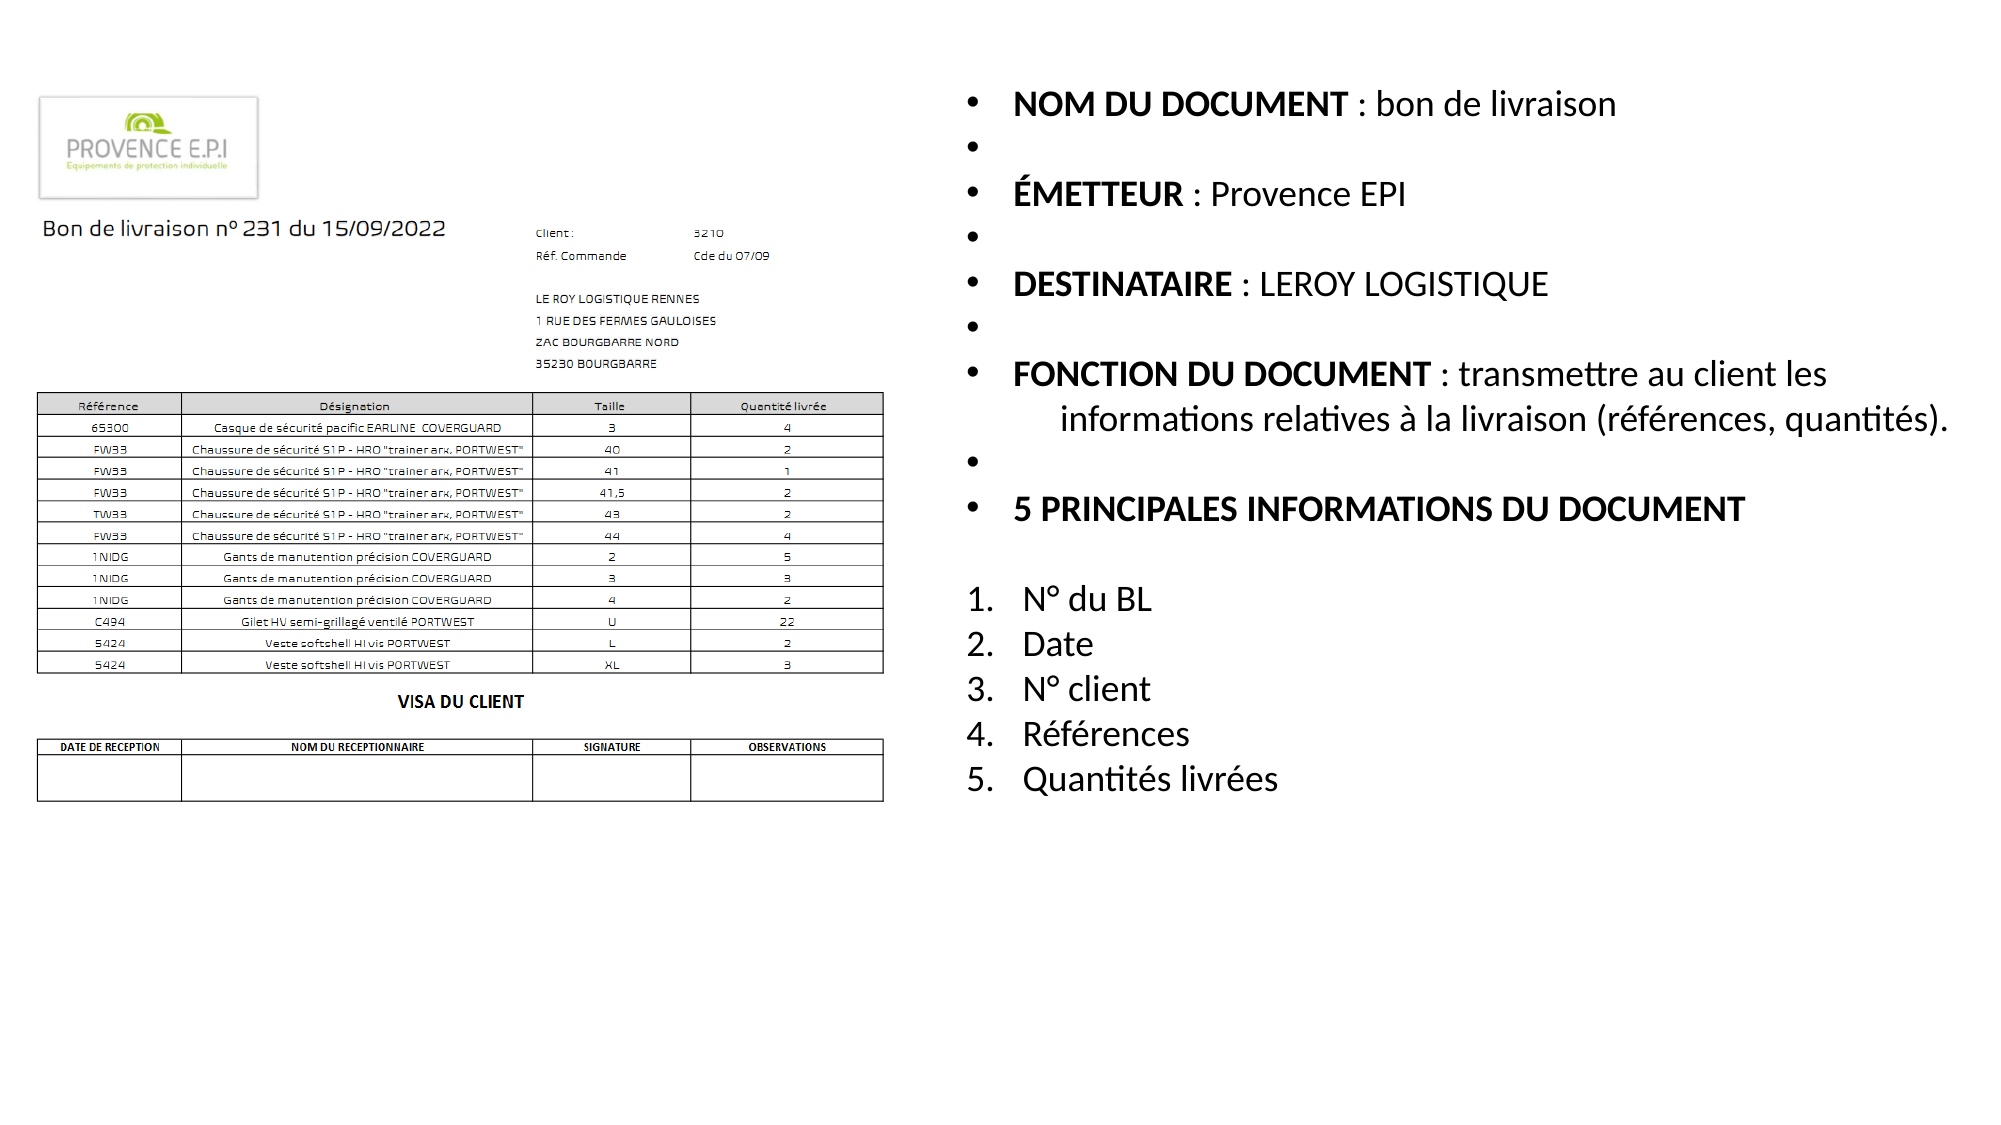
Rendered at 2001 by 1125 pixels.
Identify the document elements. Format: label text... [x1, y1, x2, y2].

picture [0, 71, 921, 821]
text_box NOM DU DOCUMENT : bon de livraison ÉMETTEUR : Provence EPI DESTINATAIRE : LEROY LOGISTIQUE FONCTION DU DOCUMENT : transmettre au client les informations relatives à la livraison (références, quantités). 5 PRINCIPALES INFORMATIONS DU DOCUMENT N° du BL Date N° client Références Quantités livrées [951, 71, 1973, 859]
